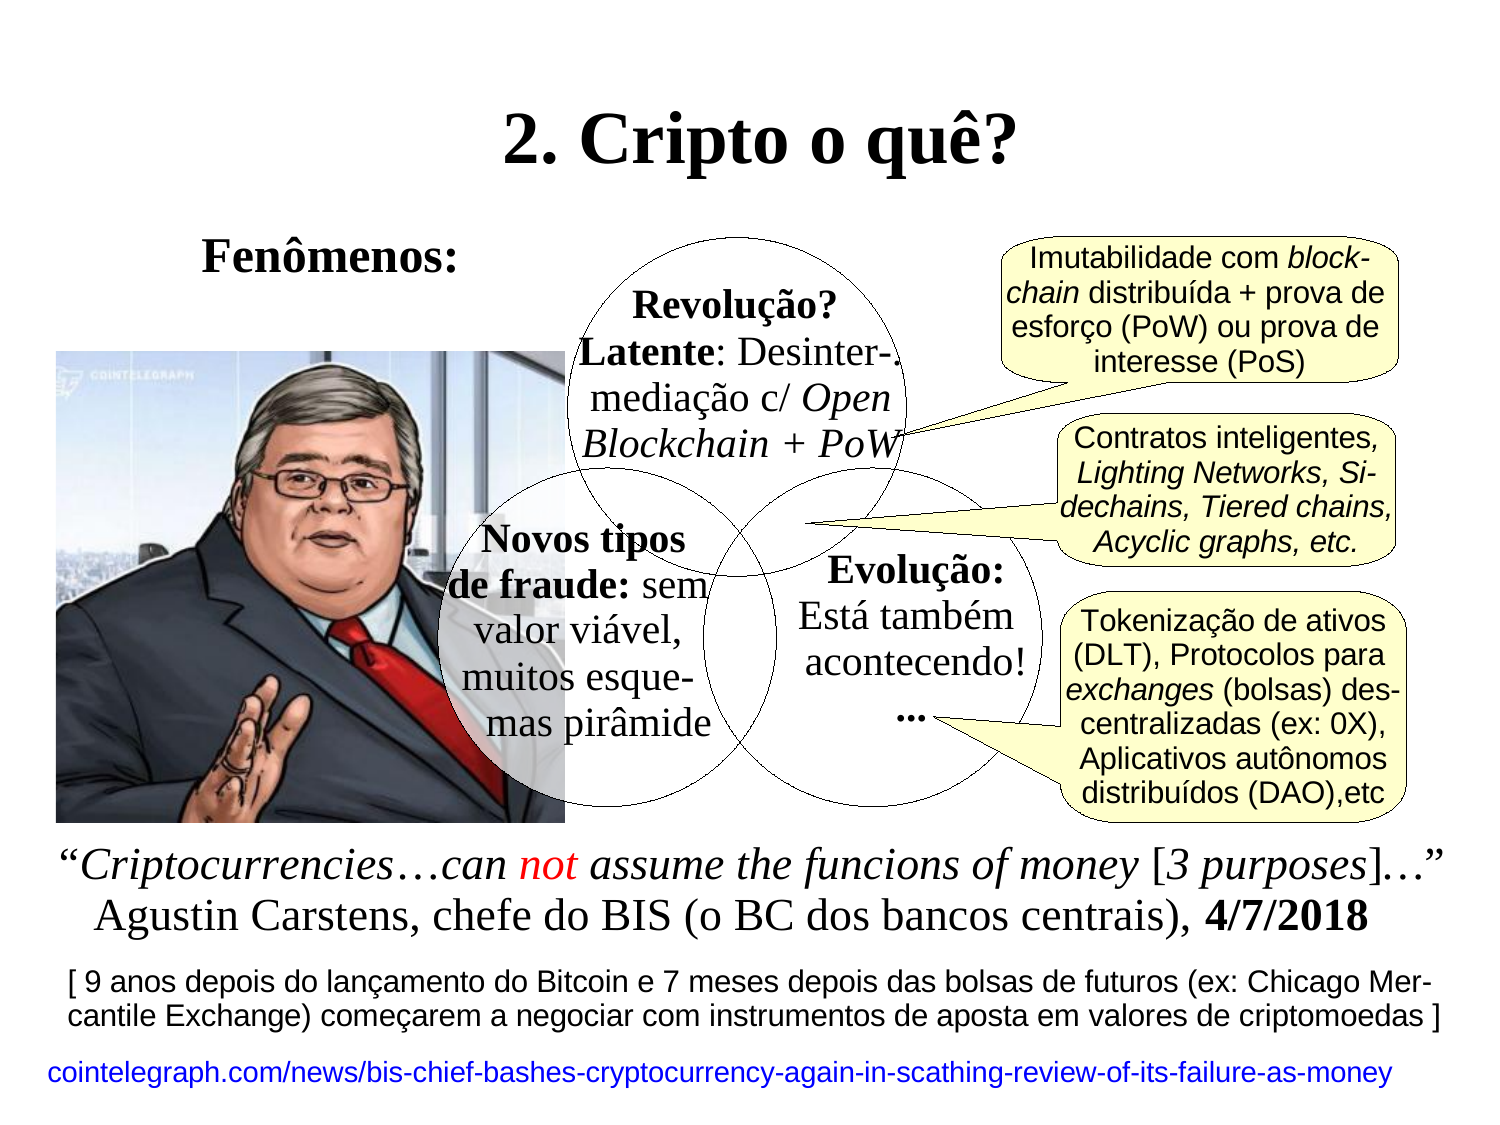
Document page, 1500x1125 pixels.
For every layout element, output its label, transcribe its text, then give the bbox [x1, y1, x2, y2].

text_box cointelegraph.com/news/bis-chief-bashes-cryptocurrency-again-in-scathing-review-of-its-failure-as-money [47, 1056, 1415, 1089]
picture [55, 351, 565, 823]
text_box Tokenização de ativos (DLT), Protocolos para exchanges (bolsas) des- centralizadas (ex: 0X), Aplicativos autônomos distribuídos (DAO),etc [933, 591, 1407, 823]
text_box Novos tipos de fraude: sem valor viável, muitos esque- mas pirâmide [407, 515, 749, 746]
title 2. Cripto o quê? [97, 63, 1426, 214]
text_box [749, 544, 777, 730]
text_box Fenômenos: [201, 228, 460, 284]
text_box [477, 746, 737, 807]
text_box “Criptocurrencies…can not assume the funcions of money [3 purposes]…” Agustin Carstens, chefe do BIS (o BC dos bancos centrais), 4/7/2018 [ 9 anos depois do lançamento do Bitcoin e 7 meses depois das bolsas de futuros (ex: Chicago Mer- cantile Exchange) começarem a negociar com instrumentos de aposta em valores de criptomoedas ] [58, 838, 1466, 1034]
text_box Evolução: Está também acontecendo! ... [797, 546, 1036, 731]
text_box Revolução? Latente: Desinter-. mediação c/ Open Blockchain + PoW [578, 281, 903, 467]
text_box Contratos inteligentes, Lighting Networks, Si- dechains, Tiered chains, Acyclic graphs, etc. [805, 413, 1396, 567]
text_box Imutabilidade com block- chain distribuída + prova de esforço (PoW) ou prova de interesse (PoS) [891, 236, 1399, 438]
text_box [490, 467, 725, 515]
